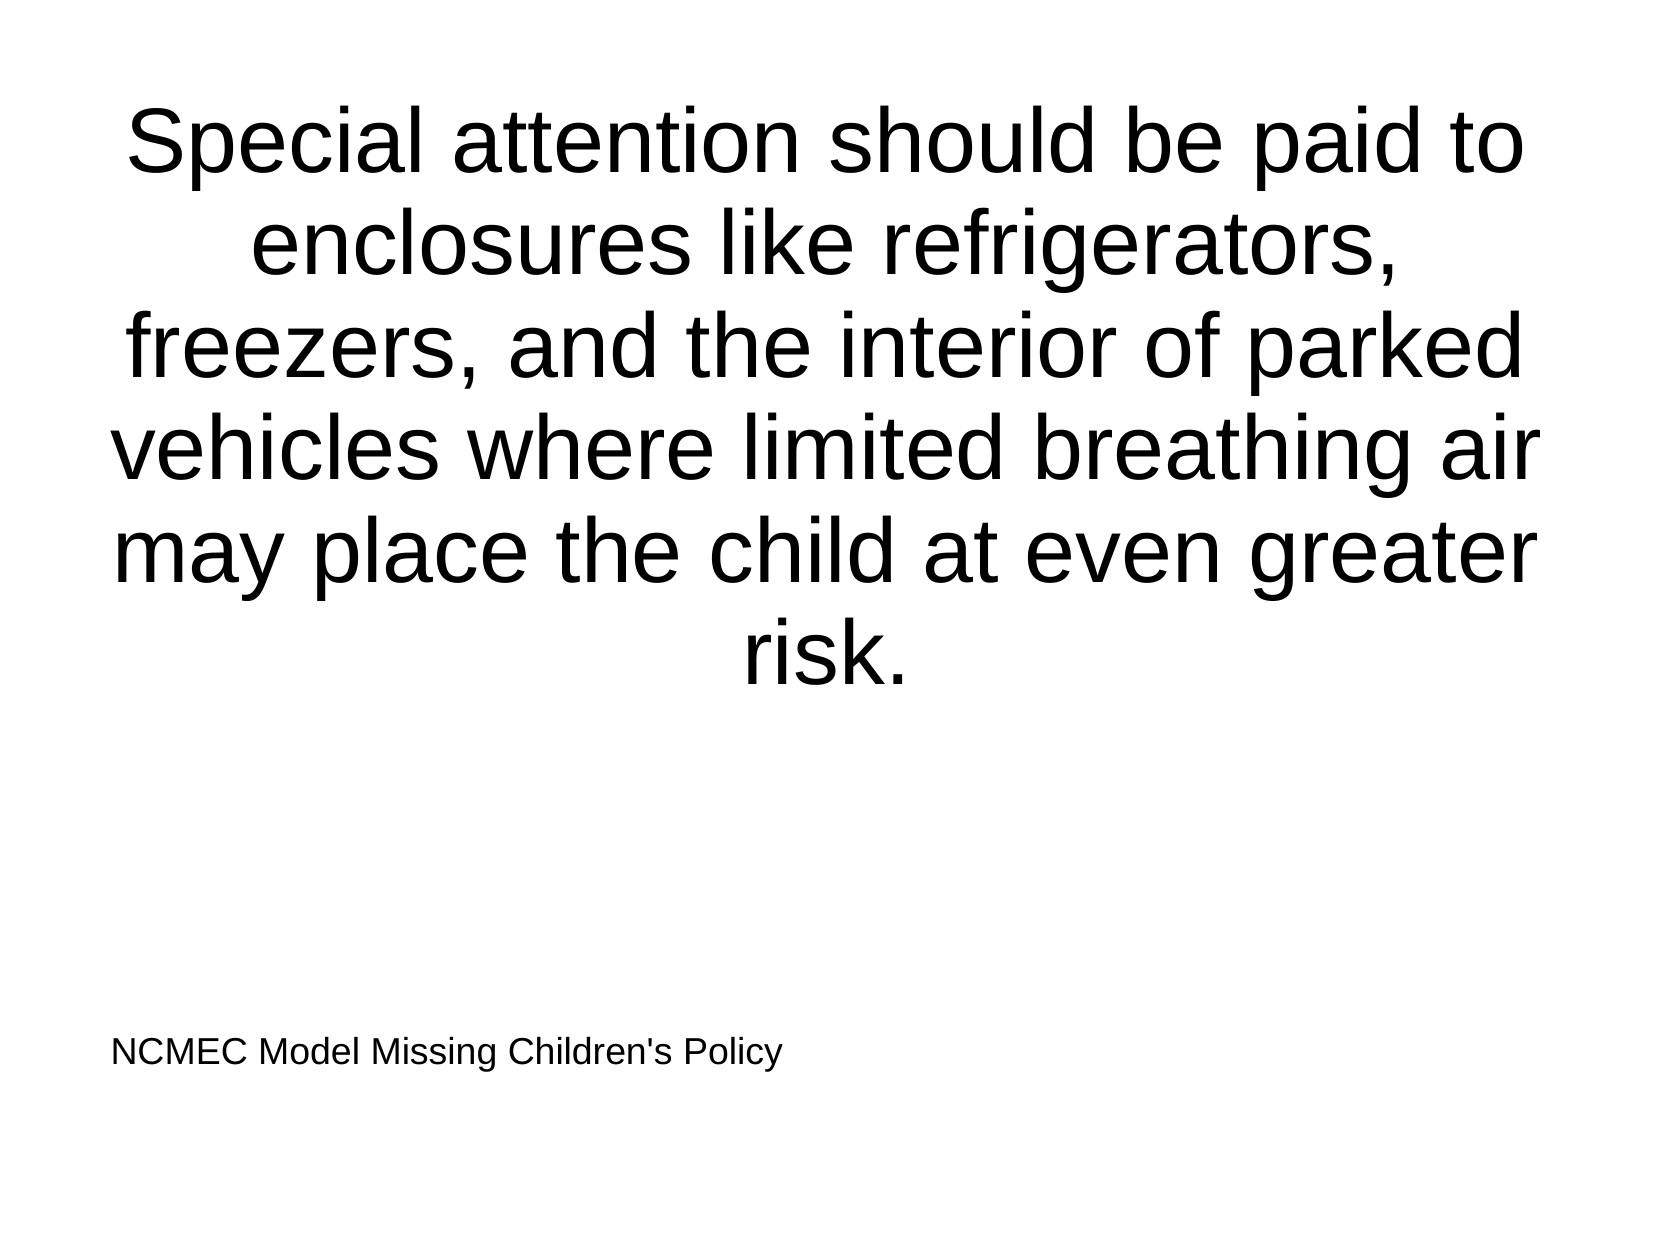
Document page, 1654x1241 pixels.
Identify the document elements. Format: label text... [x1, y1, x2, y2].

title Special attention should be paid to enclosures like refrigerators, freezers, and the interior of parked vehicles where limited breathing air may place the child at even greater risk. [82, 89, 1571, 705]
text_box NCMEC Model Missing Children's Policy [95, 1022, 799, 1080]
